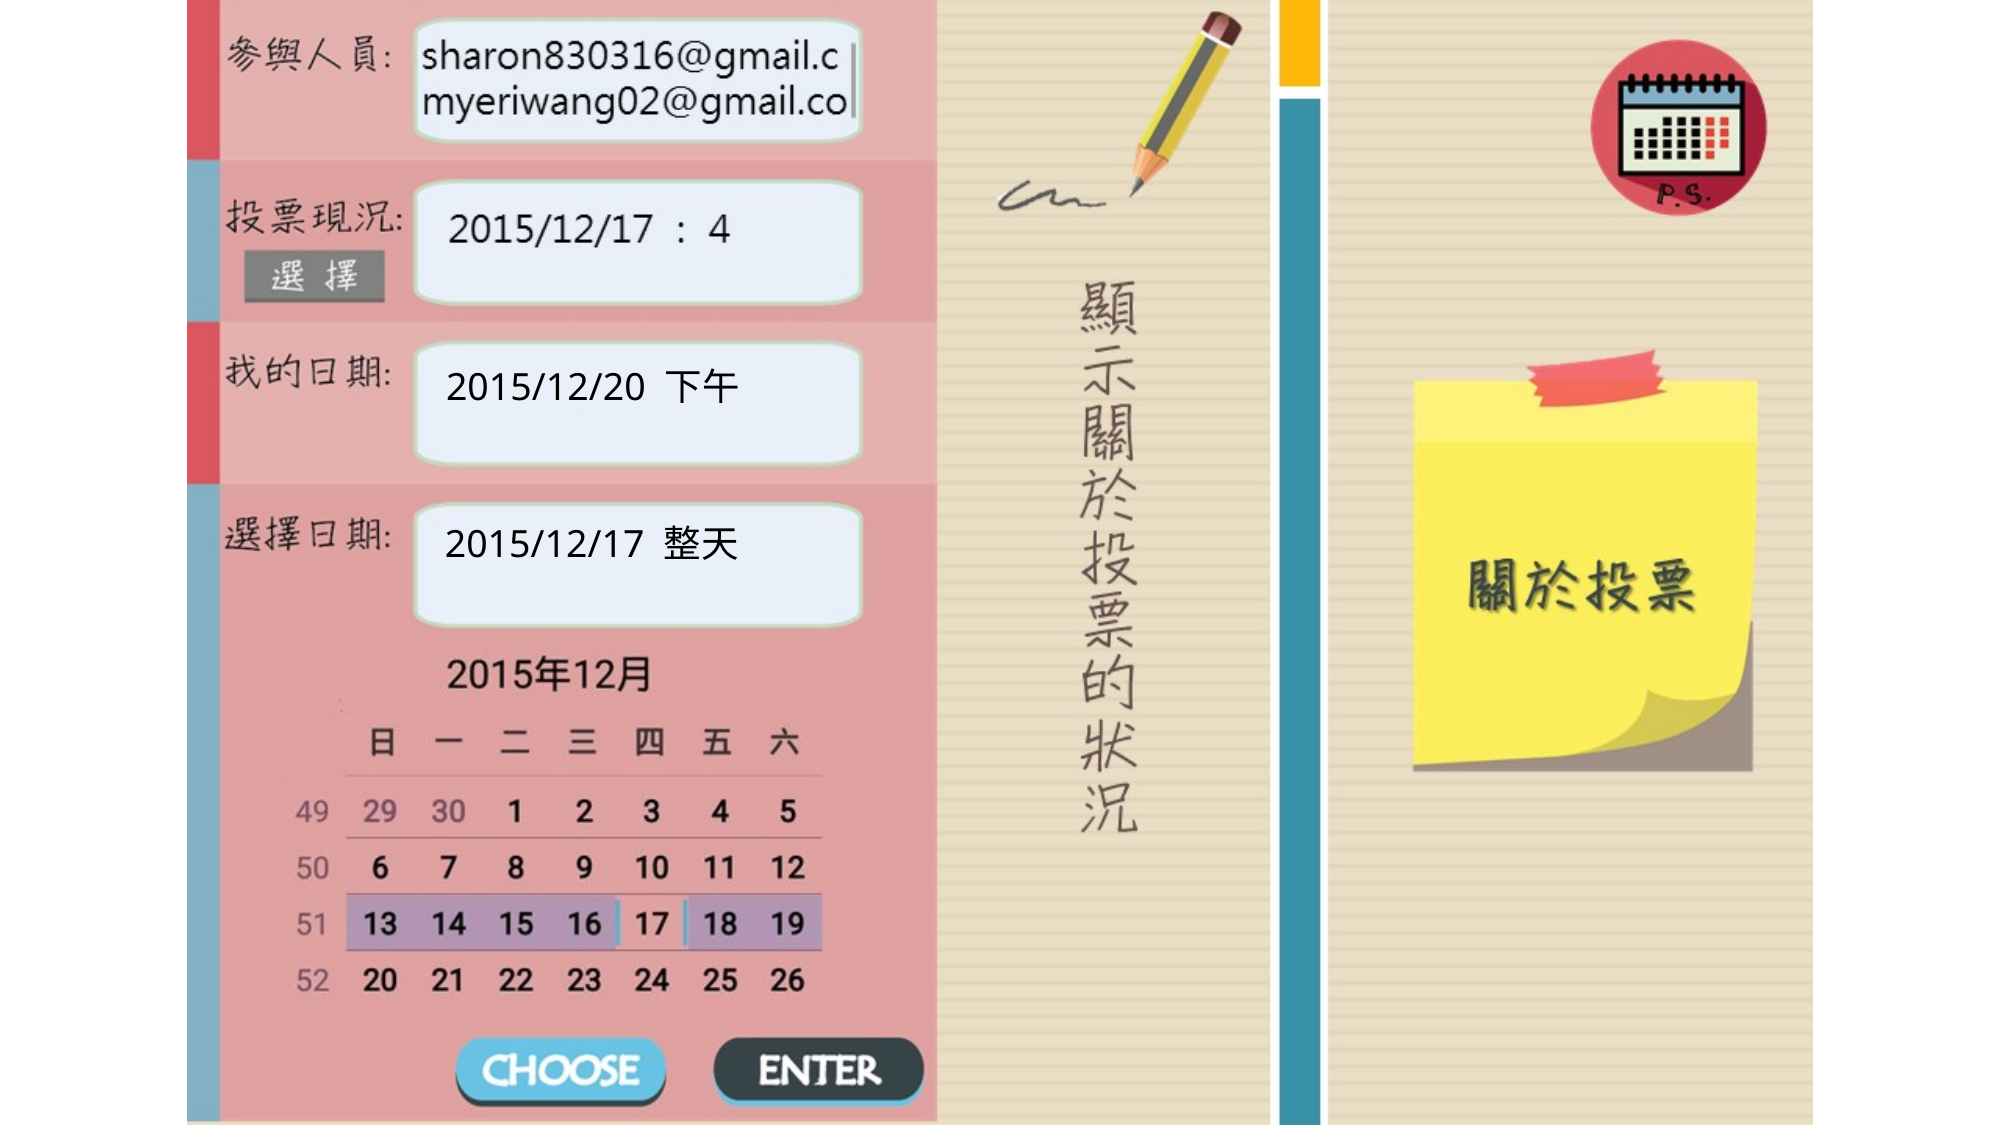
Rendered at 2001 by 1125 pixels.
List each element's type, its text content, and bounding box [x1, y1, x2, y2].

text_box 2015/12/20 下午 [431, 355, 753, 417]
picture [187, 0, 1813, 1125]
text_box 2015/12/17 整天 [429, 512, 752, 574]
